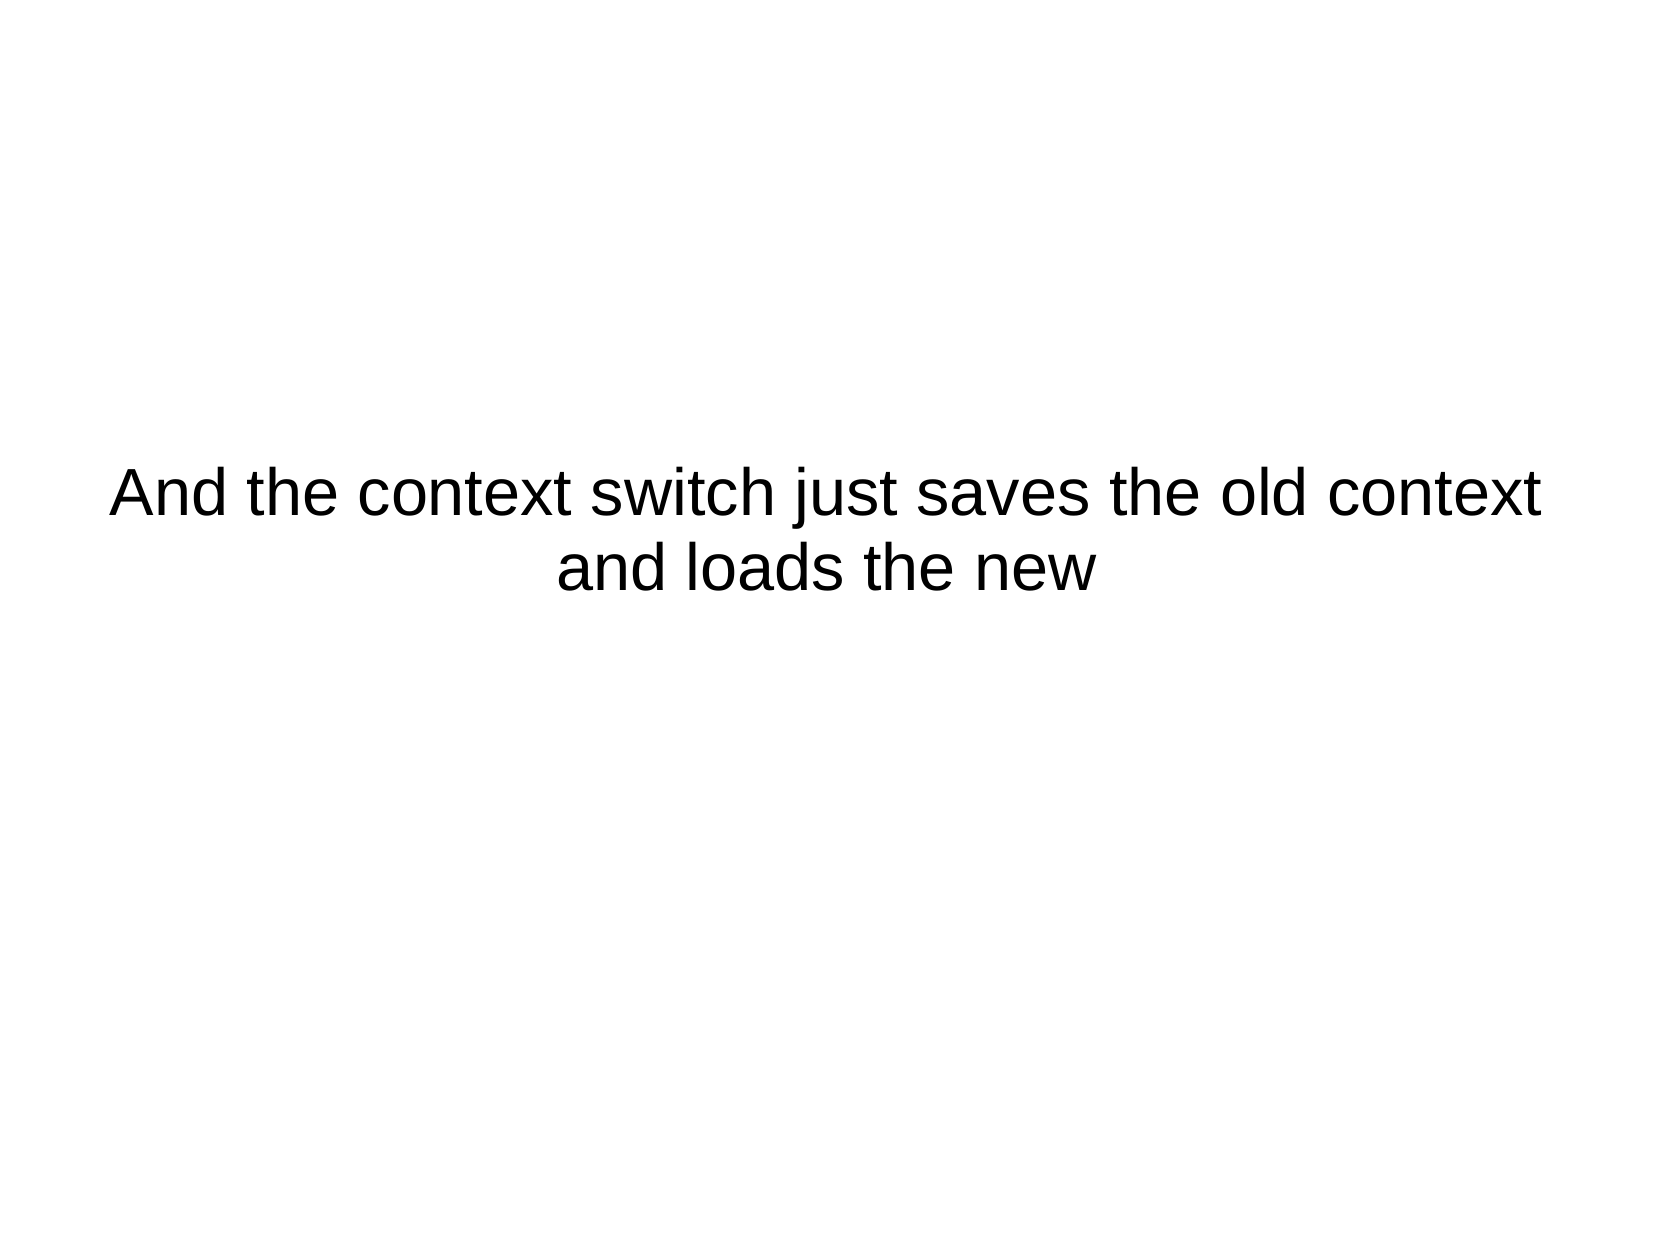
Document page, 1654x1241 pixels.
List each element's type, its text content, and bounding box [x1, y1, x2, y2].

subtitle And the context switch just saves the old context and loads the new [82, 49, 1571, 1010]
